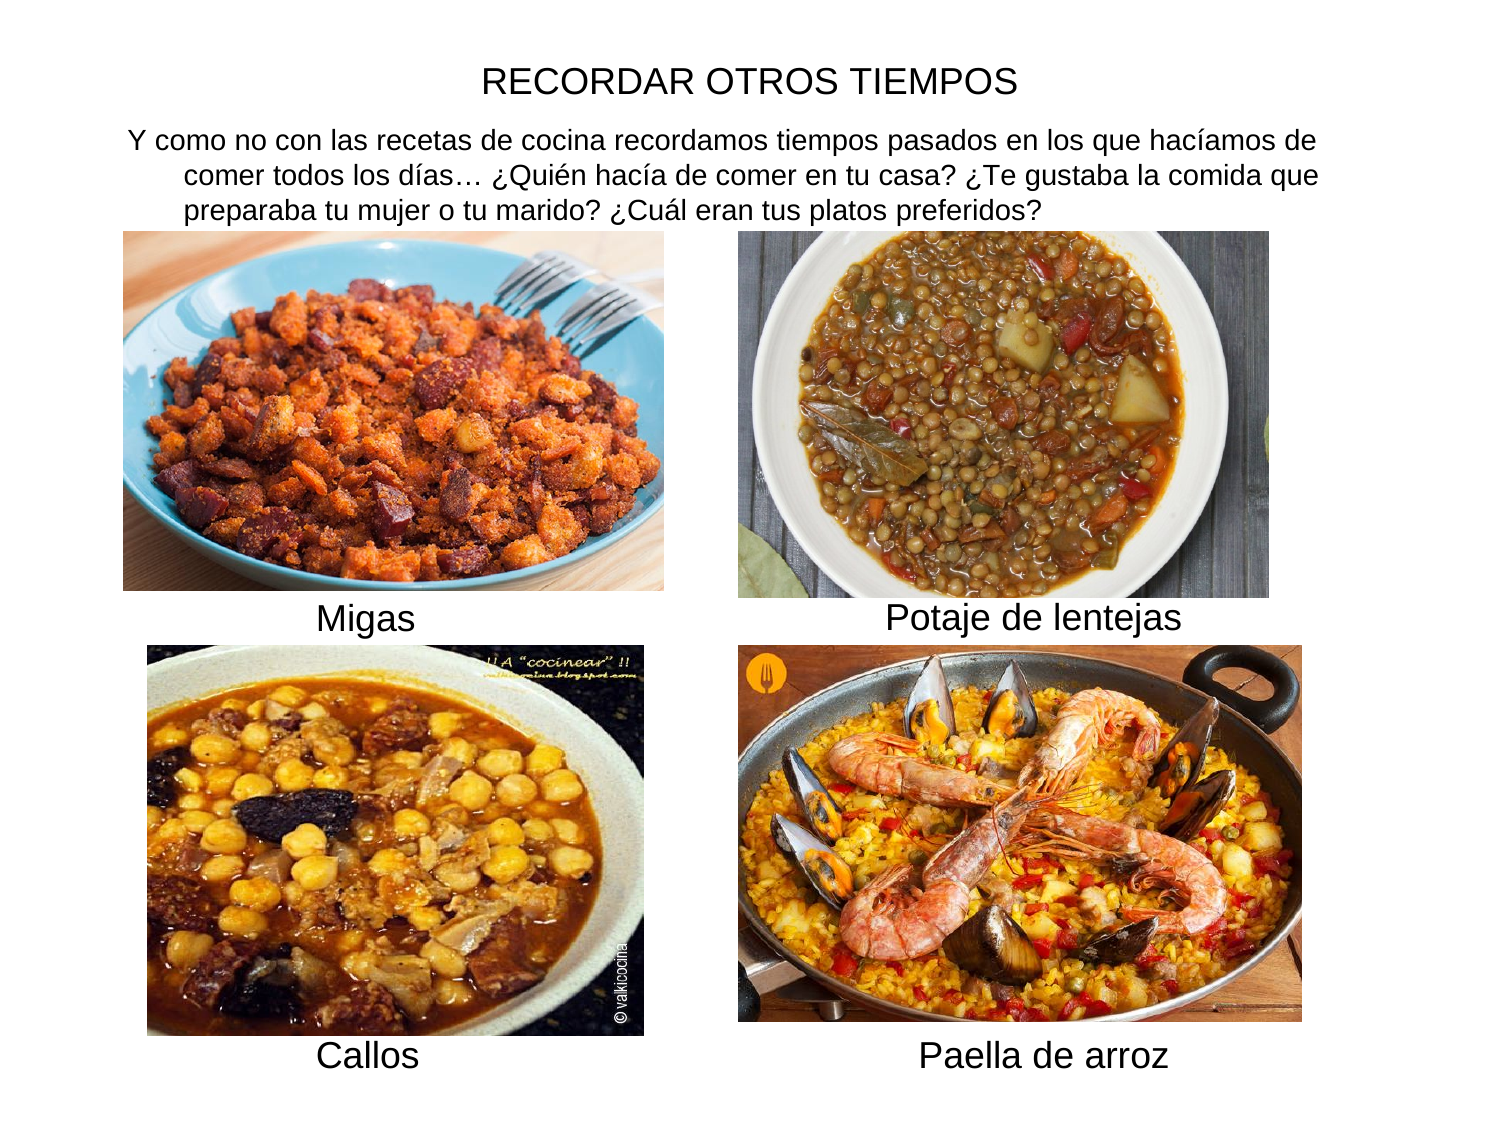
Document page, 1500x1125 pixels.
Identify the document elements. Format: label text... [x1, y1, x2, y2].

text_box Potaje de lentejas [870, 585, 1198, 646]
picture [738, 645, 1302, 1022]
text_box Paella de arroz [903, 1023, 1185, 1084]
picture [123, 231, 664, 591]
picture [147, 645, 644, 1036]
title RECORDAR OTROS TIEMPOS [75, 45, 1426, 114]
list Y como no con las recetas de cocina recordamos tiempos pasados en los que hacíamos de comer todos los días… ¿Quién hacía de comer en tu casa? ¿Te gustaba la comida que preparaba tu mujer o tu marido? ¿Cuál eran tus platos preferidos? [112, 113, 1342, 244]
text_box Migas [301, 586, 588, 647]
text_box Callos [301, 1023, 435, 1084]
picture [738, 231, 1269, 598]
